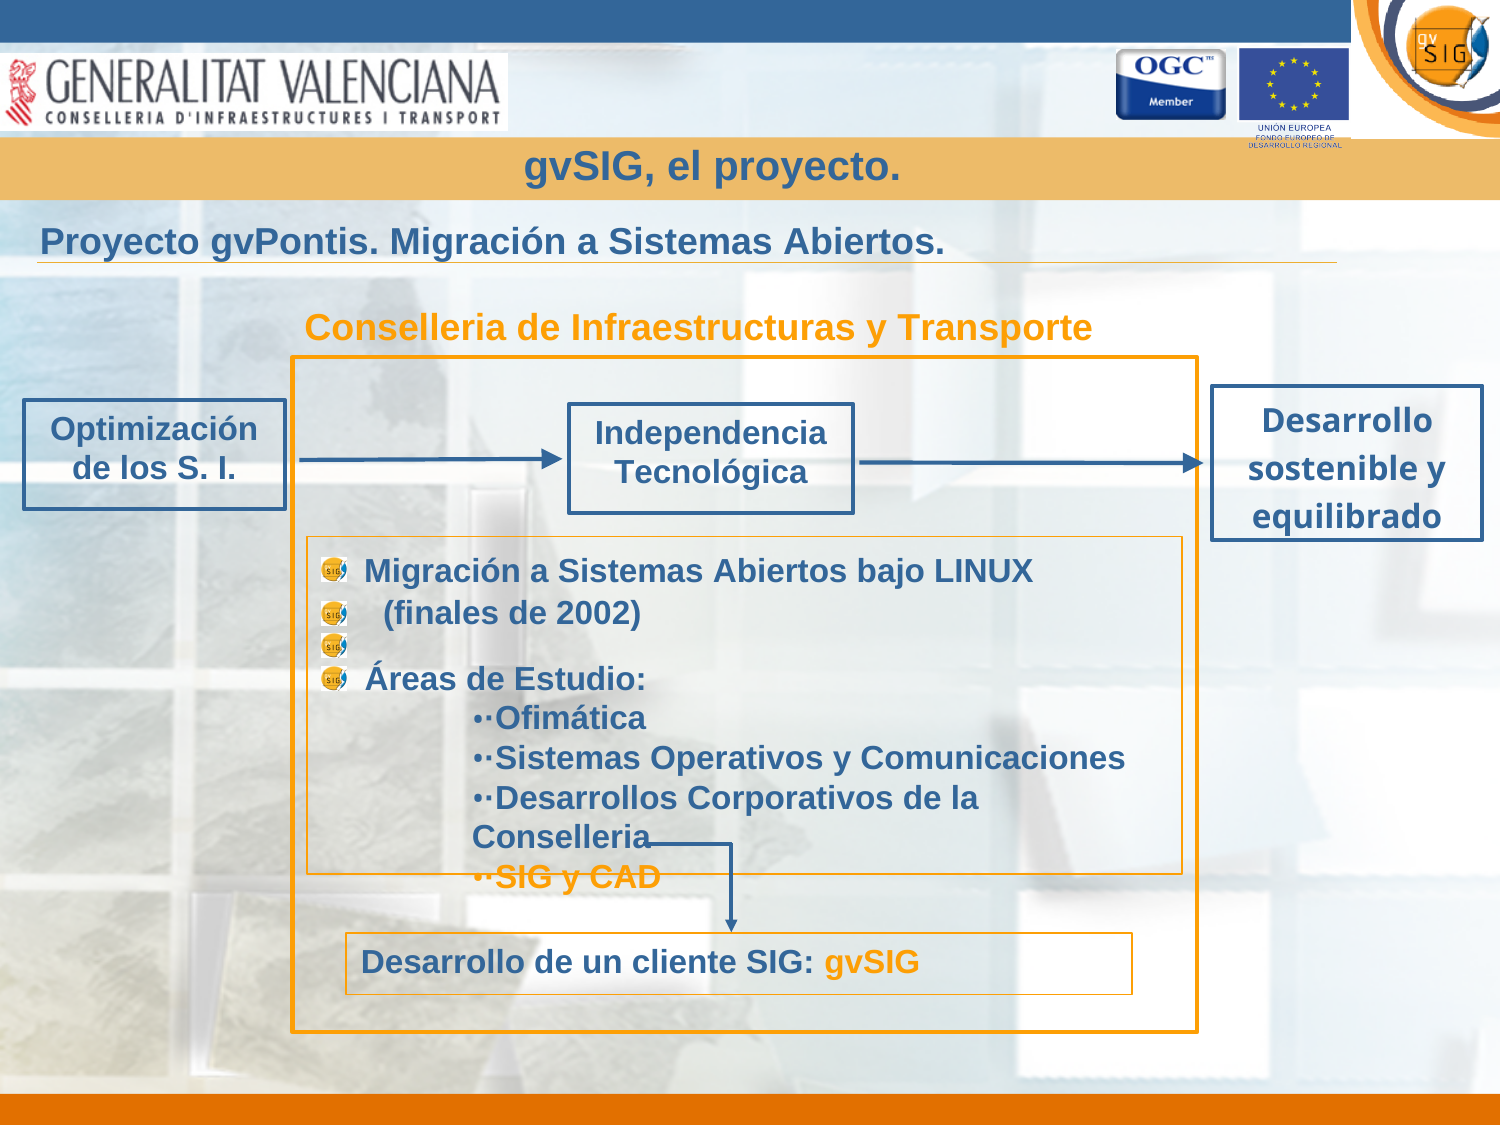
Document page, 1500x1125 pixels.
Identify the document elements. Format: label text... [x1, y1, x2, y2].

text_box Conselleria de Infraestructuras y Transporte [289, 296, 1183, 406]
text_box Proyecto gvPontis. Migración a Sistemas Abiertos. [24, 209, 1079, 274]
text_box Migración a Sistemas Abiertos bajo LINUX (finales de 2002) Áreas de Estudio: ·Ofimática ·Sistemas Operativos y Comunicaciones ·Desarrollos Corporativos de la Conselleria ·SIG y CAD [307, 536, 1183, 944]
text_box Independencia Tecnológica [569, 406, 853, 515]
text_box Optimización de los S. I. [23, 399, 285, 558]
picture [0, 53, 508, 131]
text_box Desarrollo sostenible y equilibrado [1211, 385, 1483, 546]
picture [1116, 49, 1226, 120]
text_box Desarrollo de un cliente SIG: gvSIG [346, 932, 1133, 995]
picture [1237, 0, 1500, 139]
text_box gvSIG, el proyecto. [0, 137, 1426, 207]
